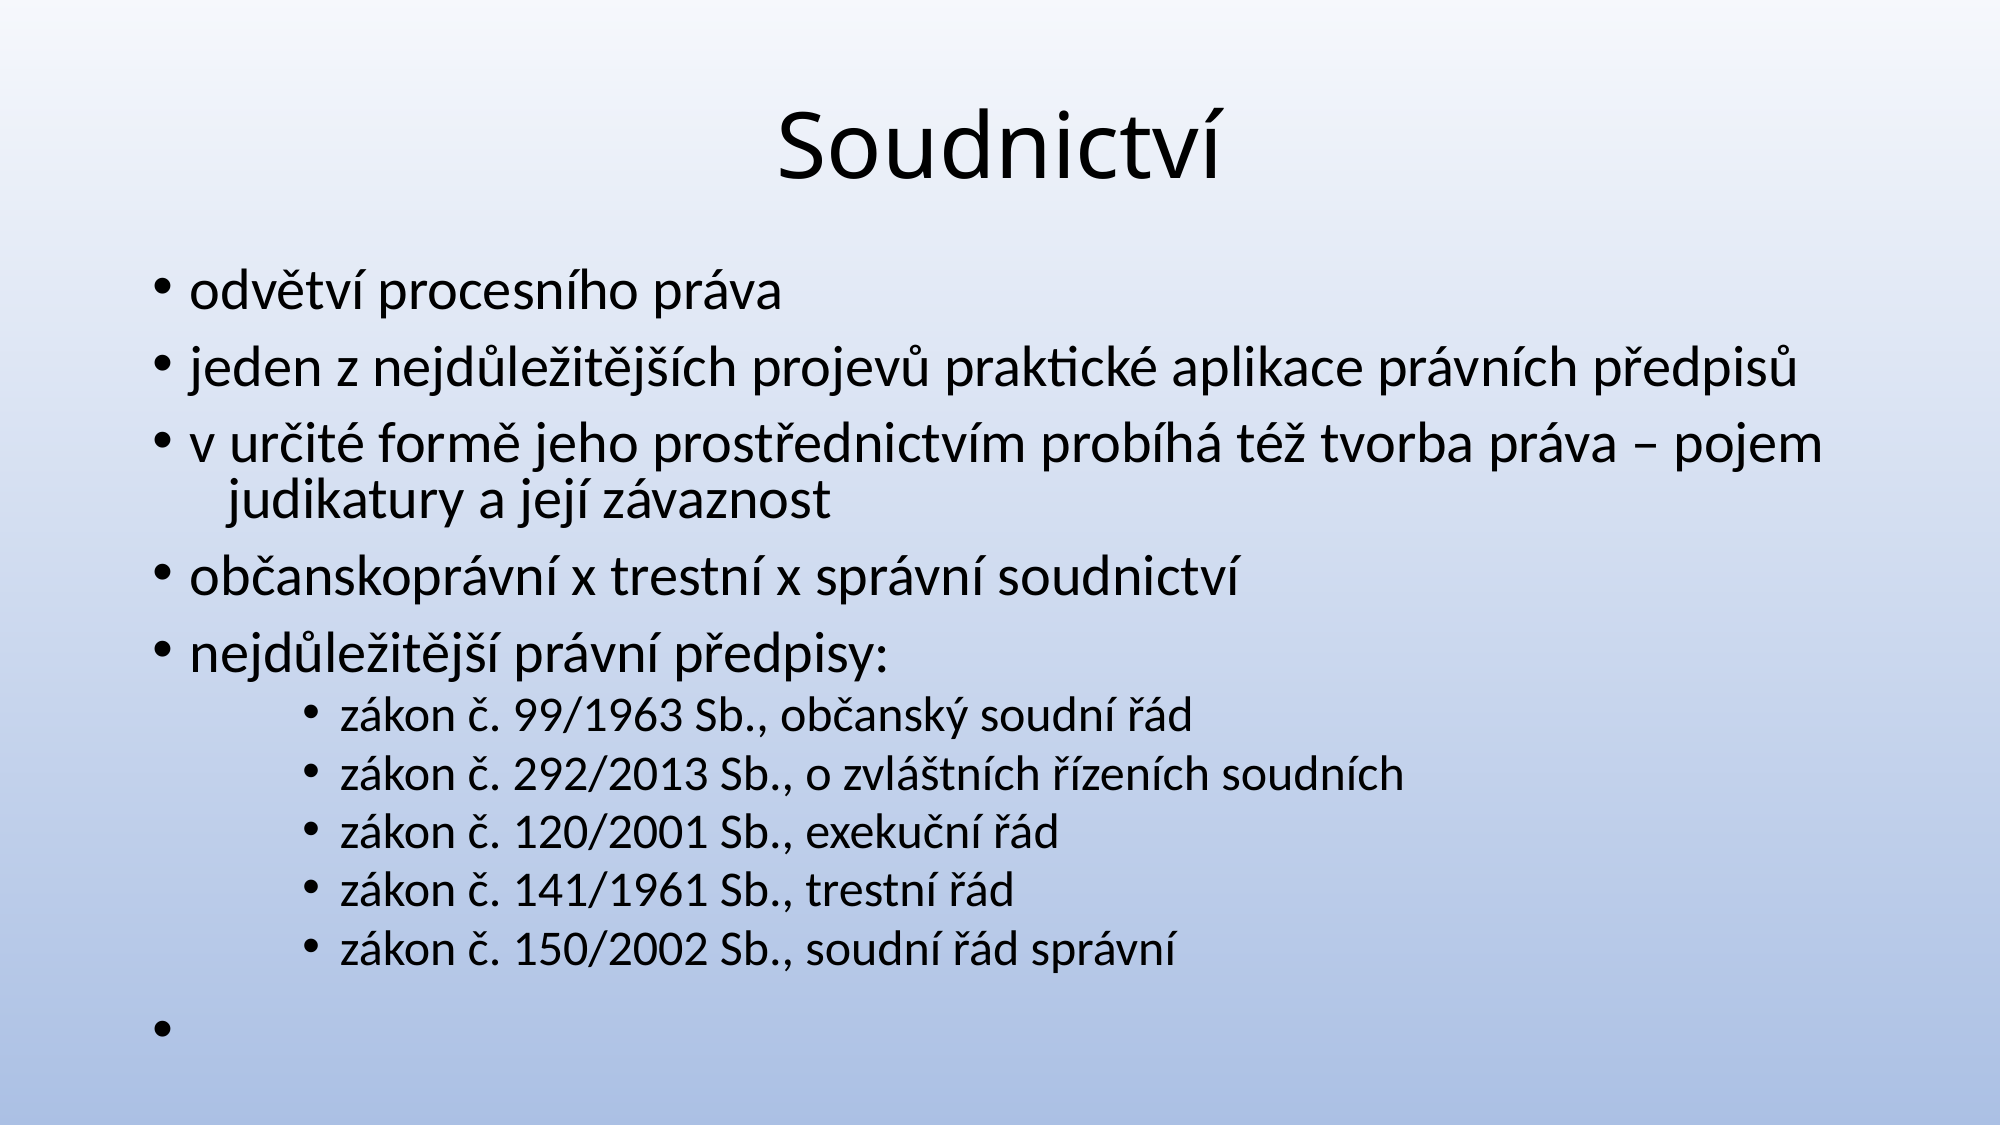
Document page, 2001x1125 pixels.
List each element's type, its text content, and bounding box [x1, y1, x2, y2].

list odvětví procesního práva jeden z nejdůležitějších projevů praktické aplikace právních předpisů v určité formě jeho prostřednictvím probíhá též tvorba práva – pojem judikatury a její závaznost občanskoprávní x trestní x správní soudnictví nejdůležitější právní předpisy: zákon č. 99/1963 Sb., občanský soudní řád zákon č. 292/2013 Sb., o zvláštních řízeních soudních zákon č. 120/2001 Sb., exekuční řád zákon č. 141/1961 Sb., trestní řád zákon č. 150/2002 Sb., soudní řád správní [137, 257, 1863, 1095]
title Soudnictví [137, 39, 1863, 257]
